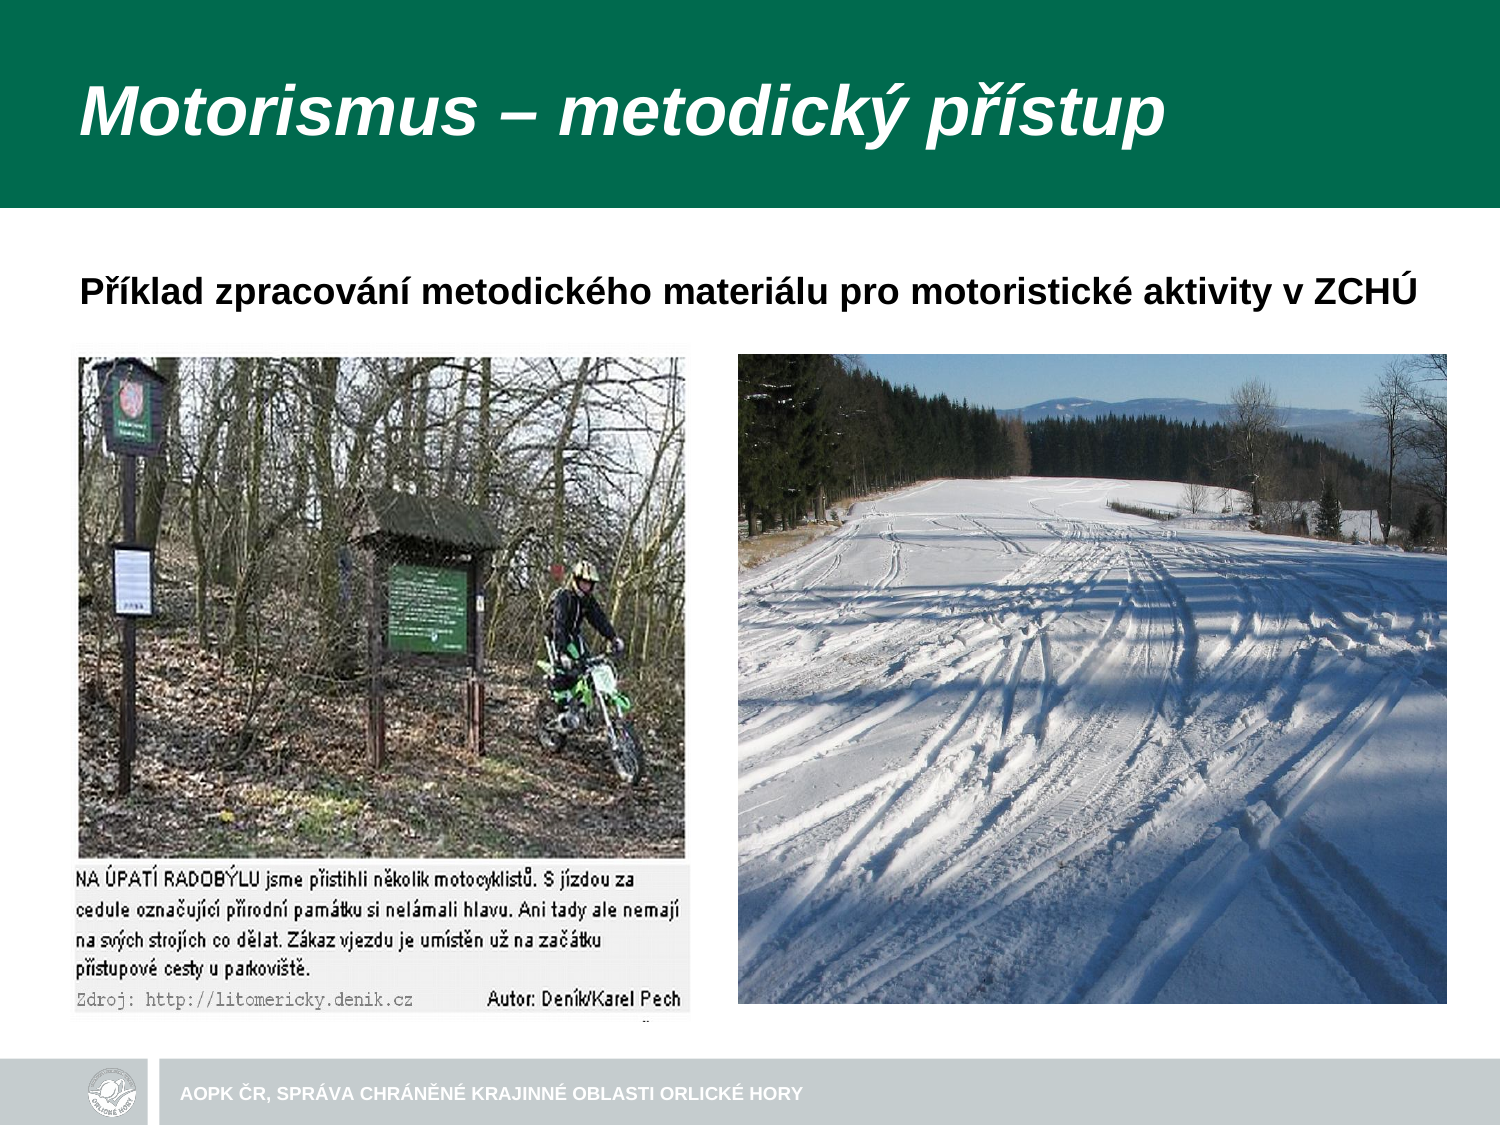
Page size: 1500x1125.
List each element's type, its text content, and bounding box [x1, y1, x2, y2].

picture [70, 342, 691, 1022]
picture [738, 354, 1447, 1004]
list Příklad zpracování metodického materiálu pro motoristické aktivity v ZCHÚ [64, 262, 1447, 1024]
picture [88, 1068, 136, 1117]
title Motorismus – metodický přístup [64, 7, 1436, 216]
